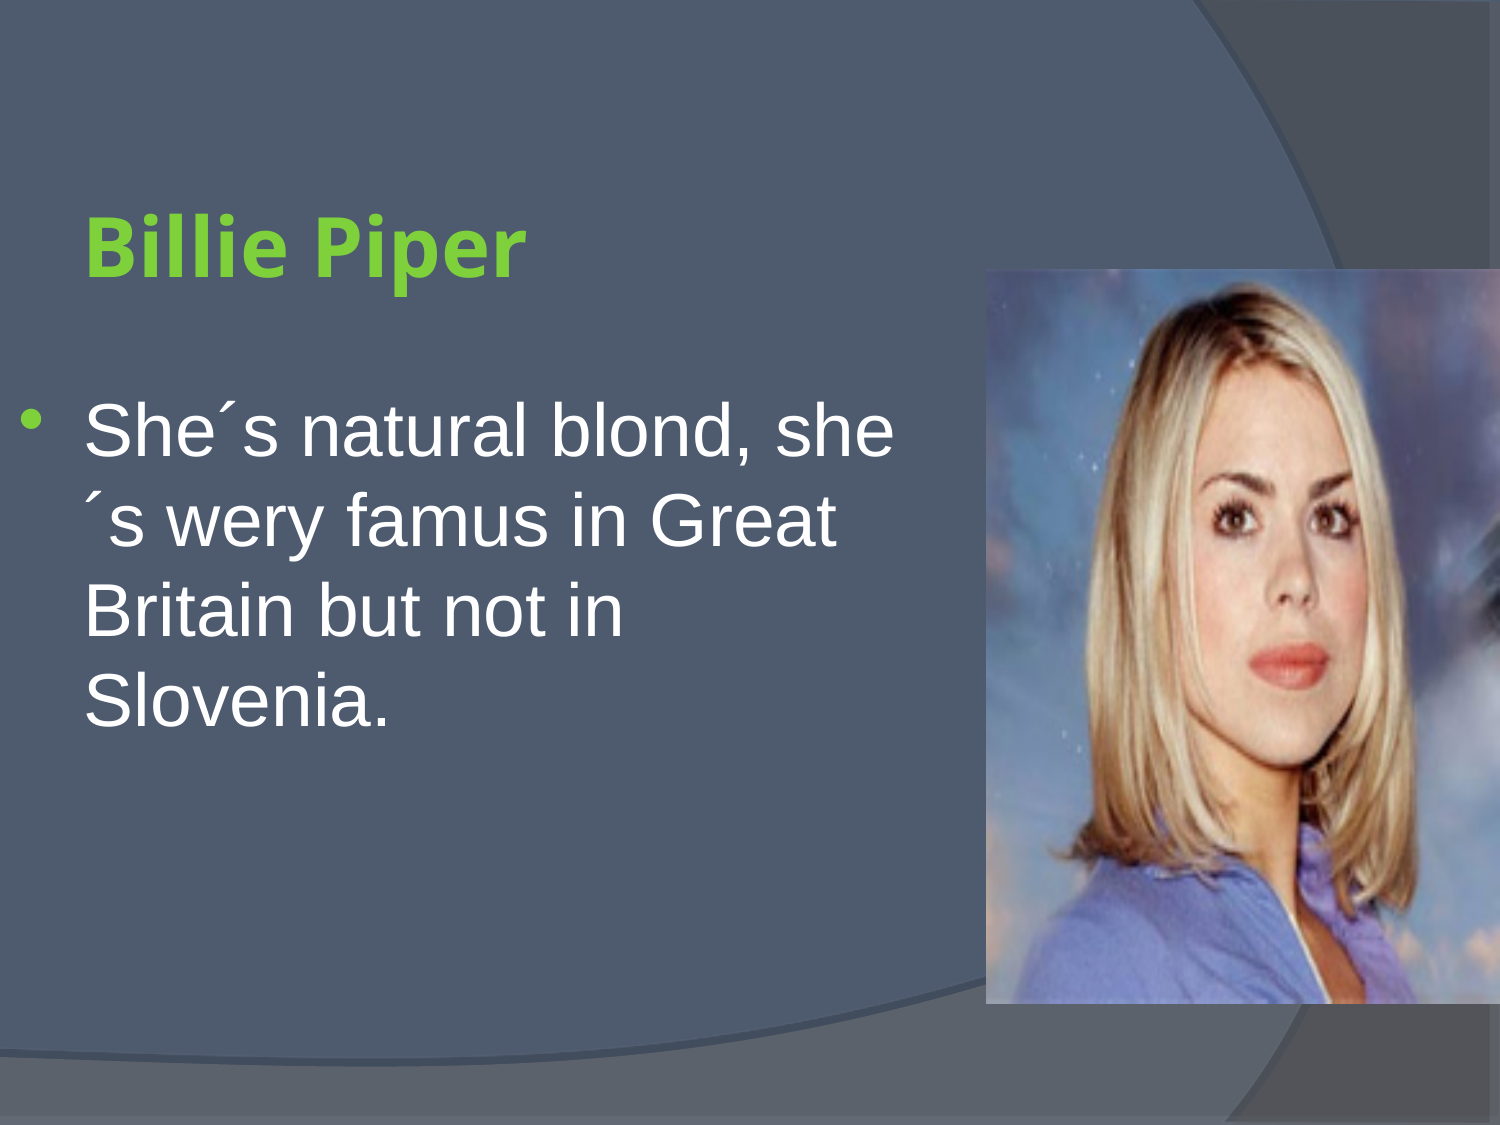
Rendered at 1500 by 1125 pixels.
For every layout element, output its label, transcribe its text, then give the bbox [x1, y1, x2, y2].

title Billie Piper [75, 194, 600, 315]
list She´s natural blond, she´s wery famus in Great Britain but not in Slovenia. [0, 373, 951, 977]
picture [986, 269, 1500, 1004]
